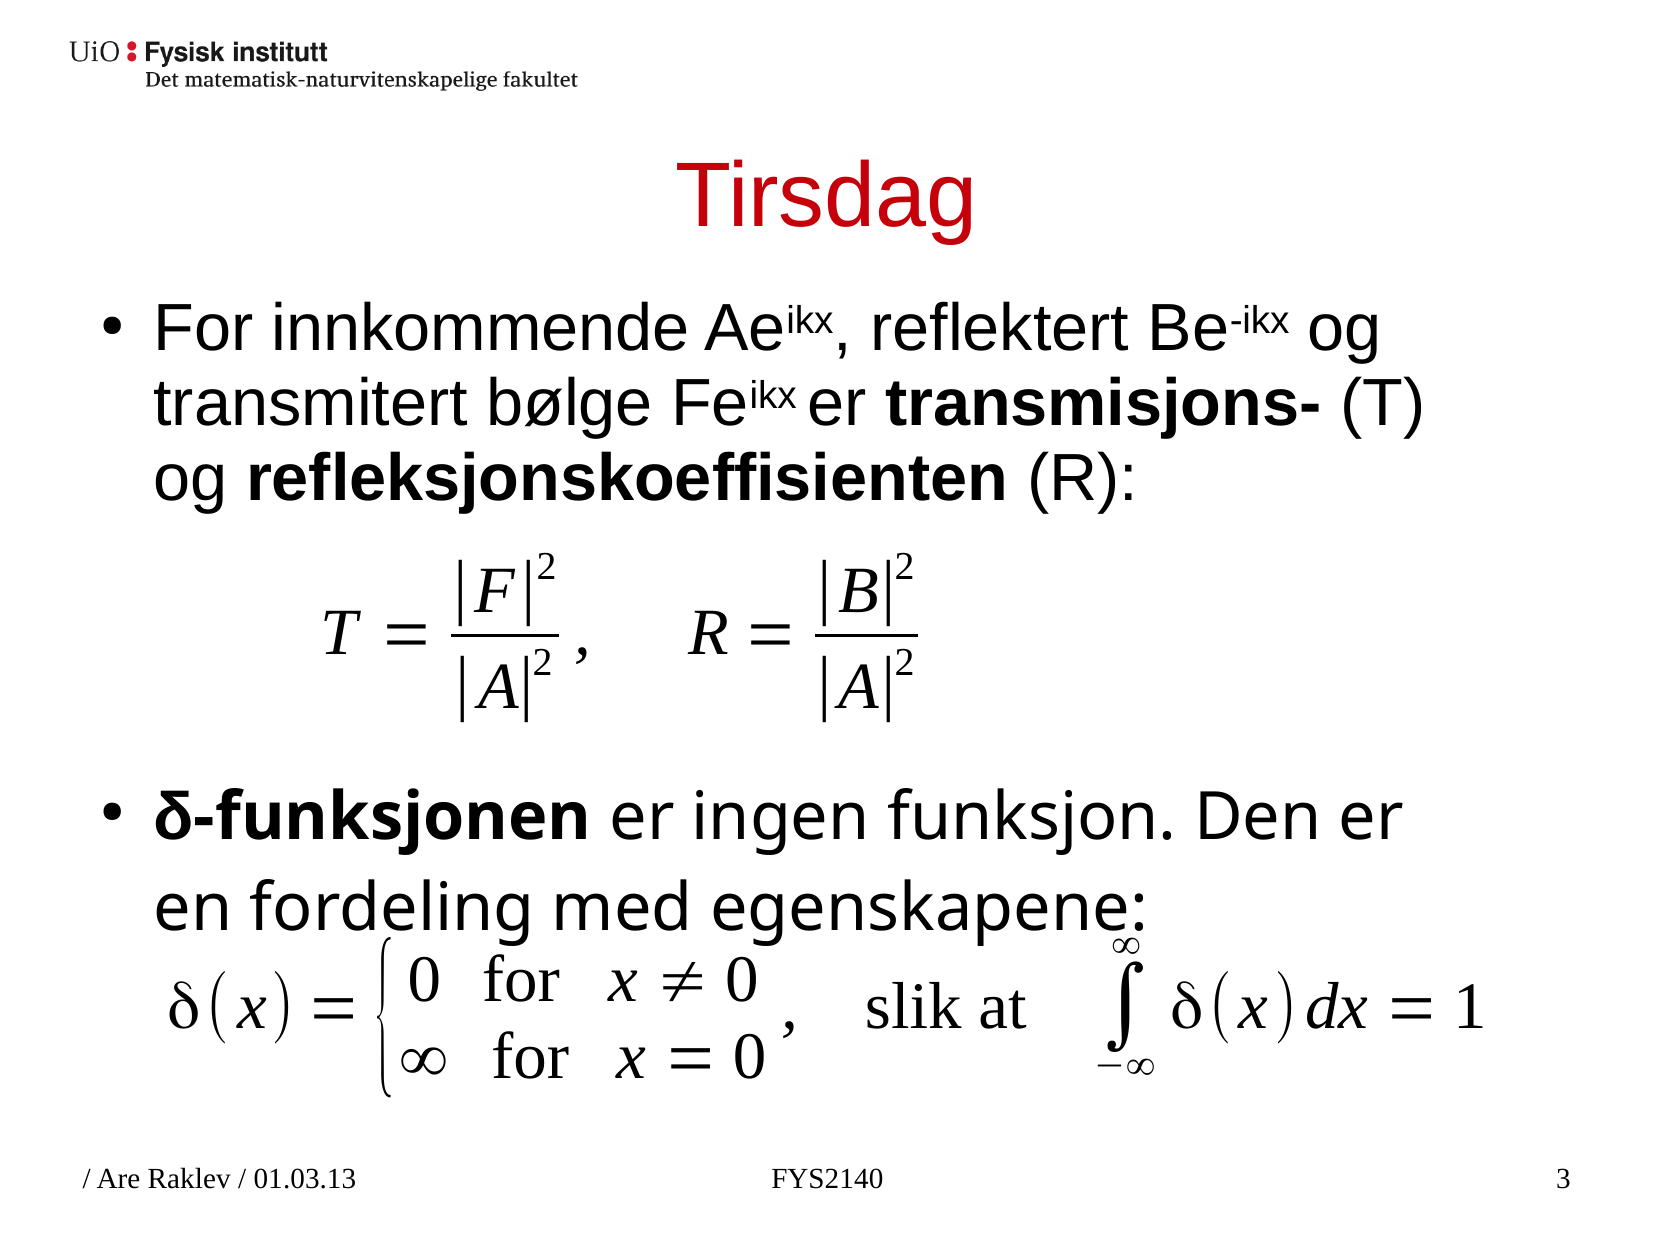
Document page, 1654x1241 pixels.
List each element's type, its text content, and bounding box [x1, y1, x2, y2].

chart [160, 934, 1493, 1101]
title Tirsdag [82, 90, 1571, 298]
chart [314, 544, 928, 727]
list For innkommende Aeikx, reflektert Be-ikx og transmitert bølge Feikx er transmisjons- (T) og refleksjonskoeffisienten (R): δ-funksjonen er ingen funksjon. Den er en fordeling med egenskapene: [82, 290, 1501, 1094]
picture [68, 37, 581, 93]
